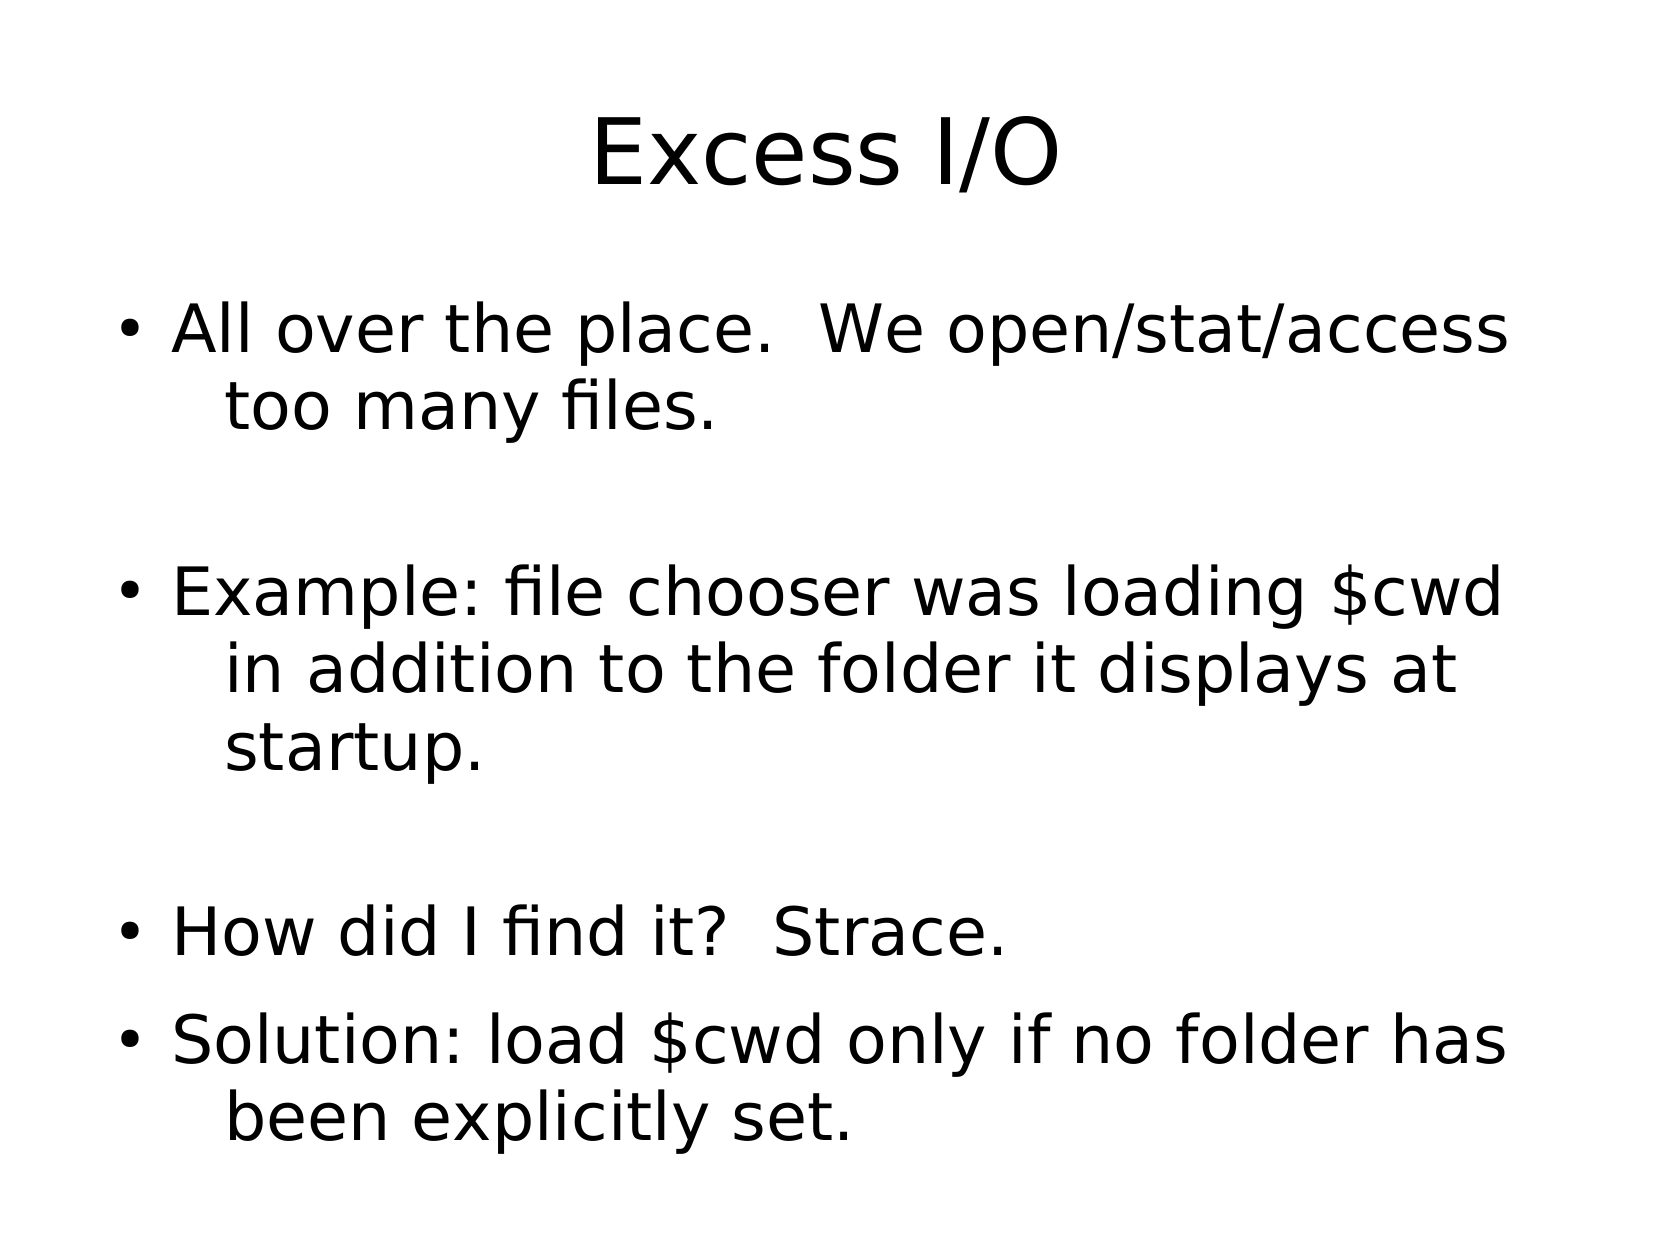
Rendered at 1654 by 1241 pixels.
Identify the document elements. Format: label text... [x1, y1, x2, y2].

list All over the place. We open/stat/access too many files. Example: file chooser was loading $cwd in addition to the folder it displays at startup. How did I find it? Strace. Solution: load $cwd only if no folder has been explicitly set. [82, 290, 1571, 1157]
title Excess I/O [82, 49, 1571, 257]
